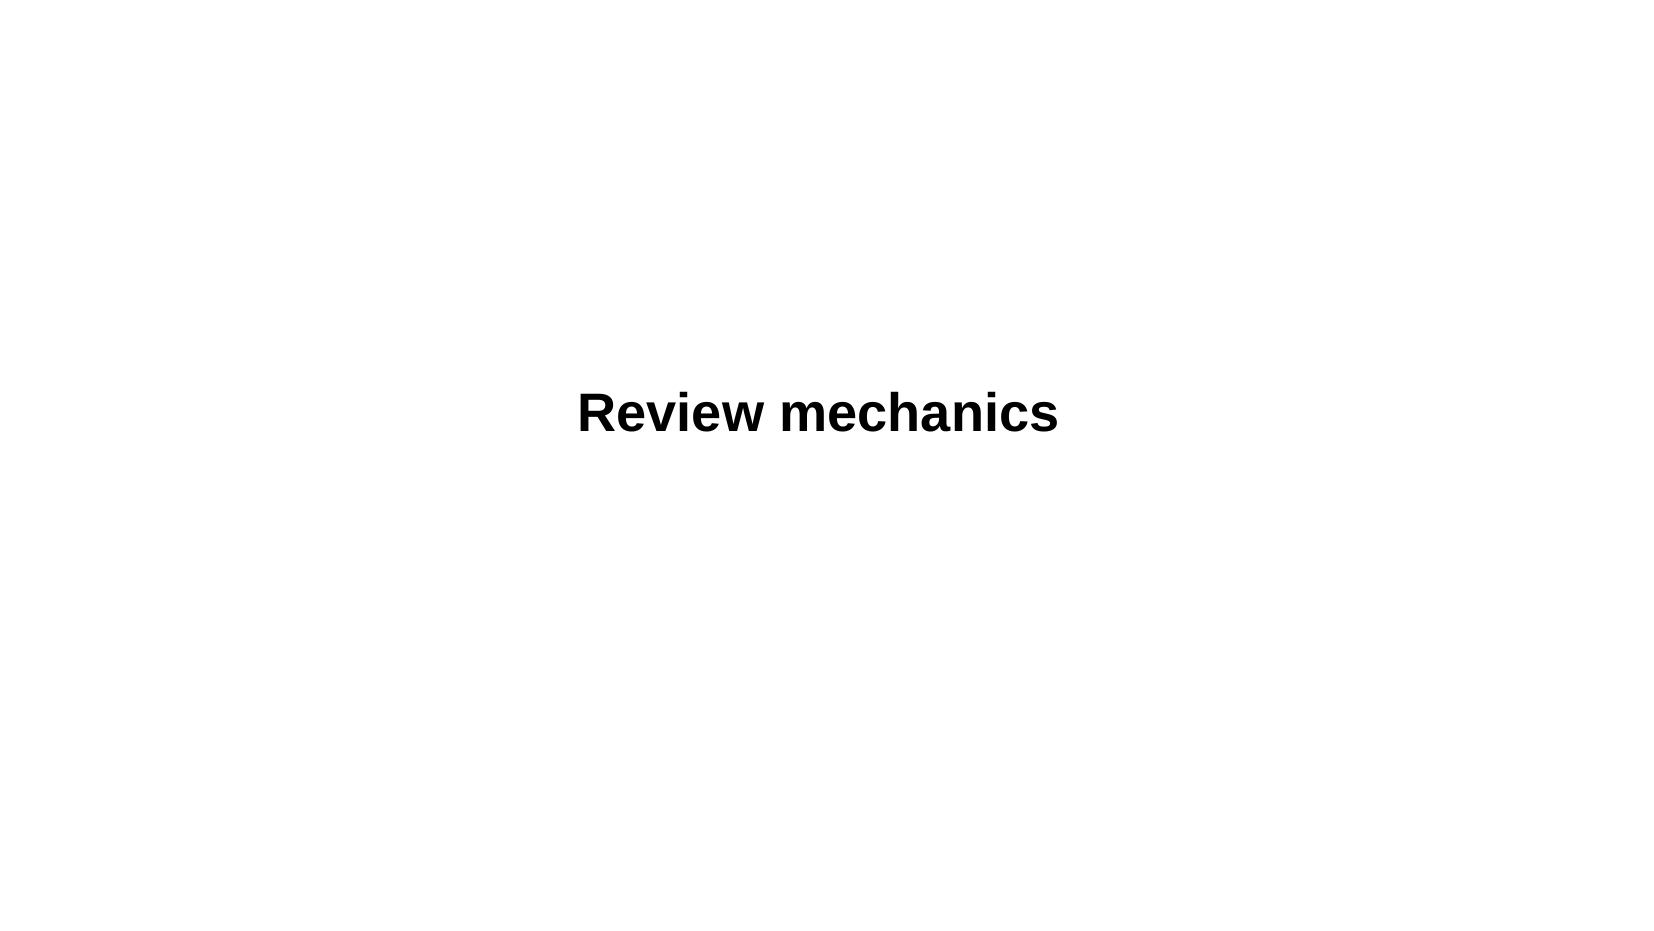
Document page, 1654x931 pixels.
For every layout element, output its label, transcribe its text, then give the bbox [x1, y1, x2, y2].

text_box Review mechanics [562, 375, 1088, 488]
